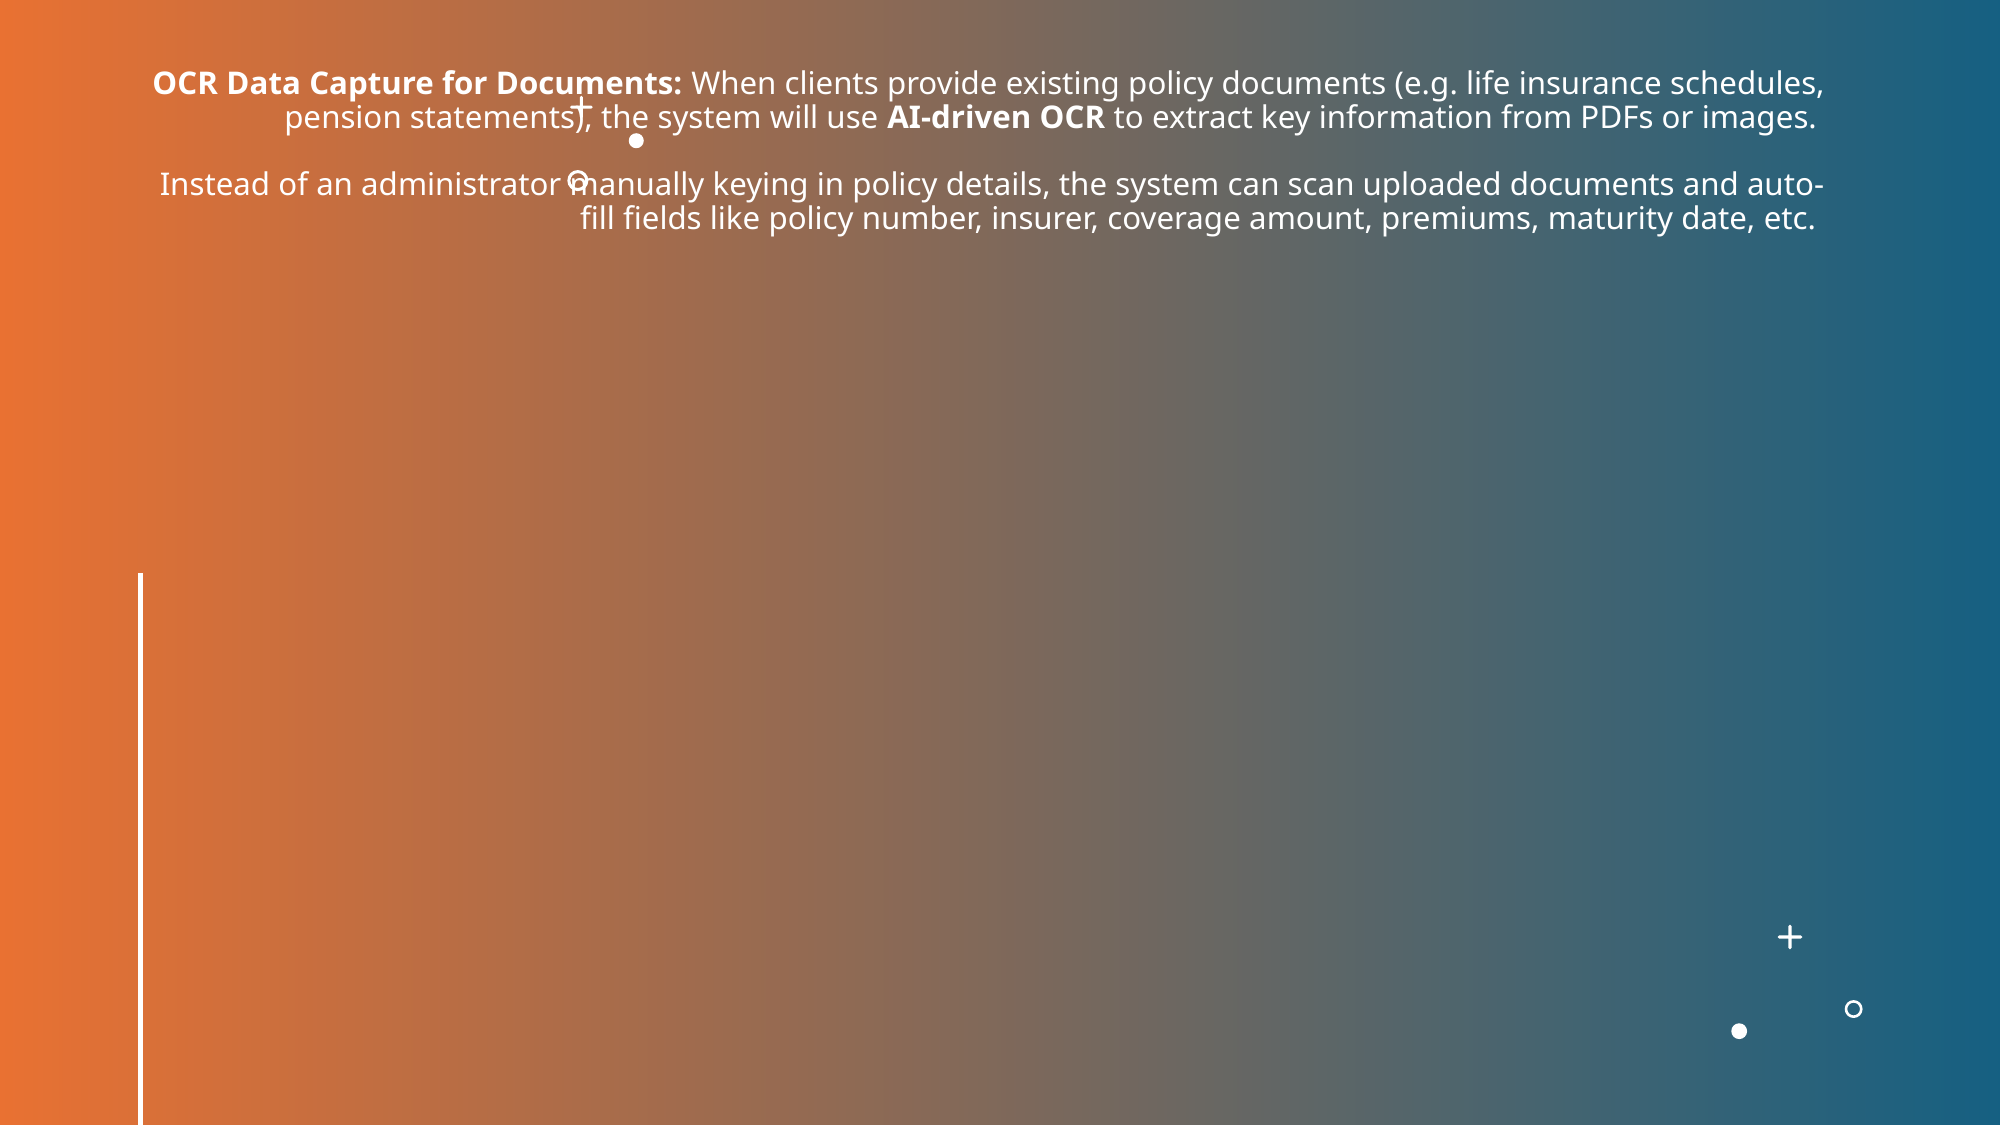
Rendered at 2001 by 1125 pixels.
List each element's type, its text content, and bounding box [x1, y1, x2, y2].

title OCR Data Capture for Documents: When clients provide existing policy documents (e.g. life insurance schedules, pension statements), the system will use AI-driven OCR to extract key information from PDFs or images. Instead of an administrator manually keying in policy details, the system can scan uploaded documents and auto-fill fields like policy number, insurer, coverage amount, premiums, maturity date, etc. [636, 95, 1812, 779]
text_box [0, 0, 2000, 1125]
